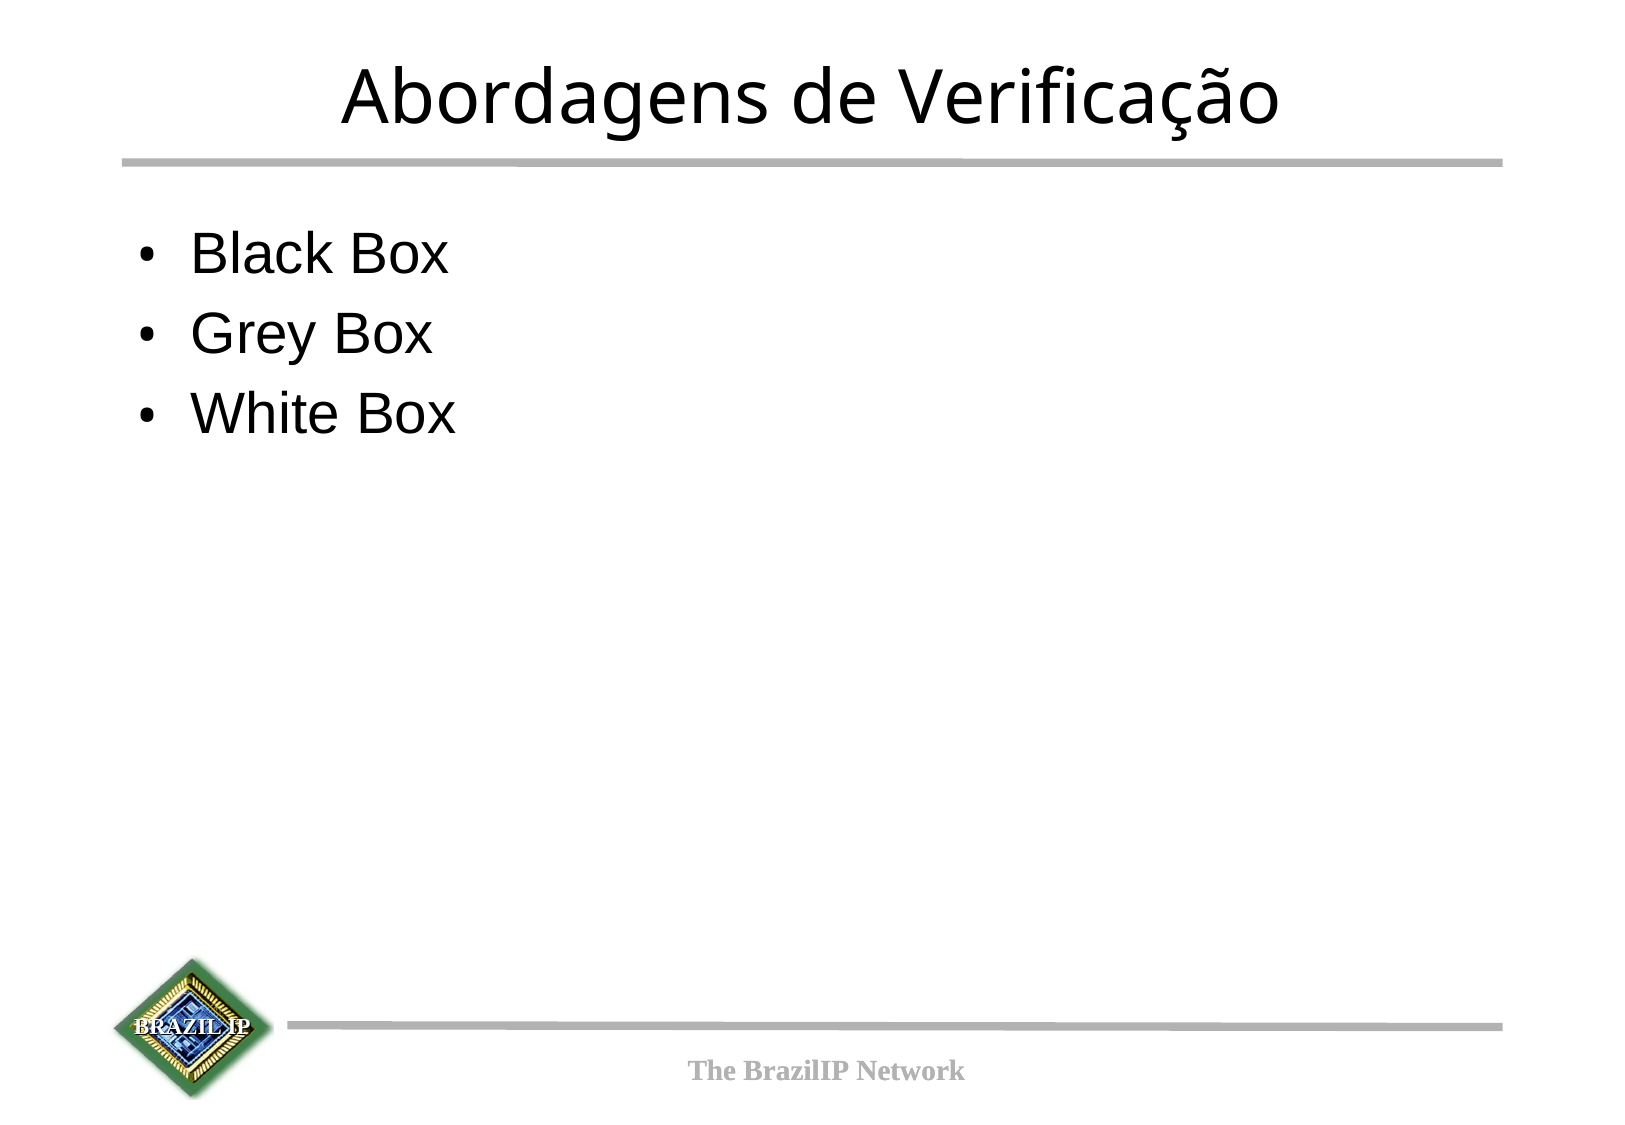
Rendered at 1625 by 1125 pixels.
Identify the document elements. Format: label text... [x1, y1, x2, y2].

title Abordagens de Verificação [121, 41, 1503, 147]
picture [108, 953, 274, 1100]
list Black Box Grey Box White Box [121, 212, 1488, 943]
